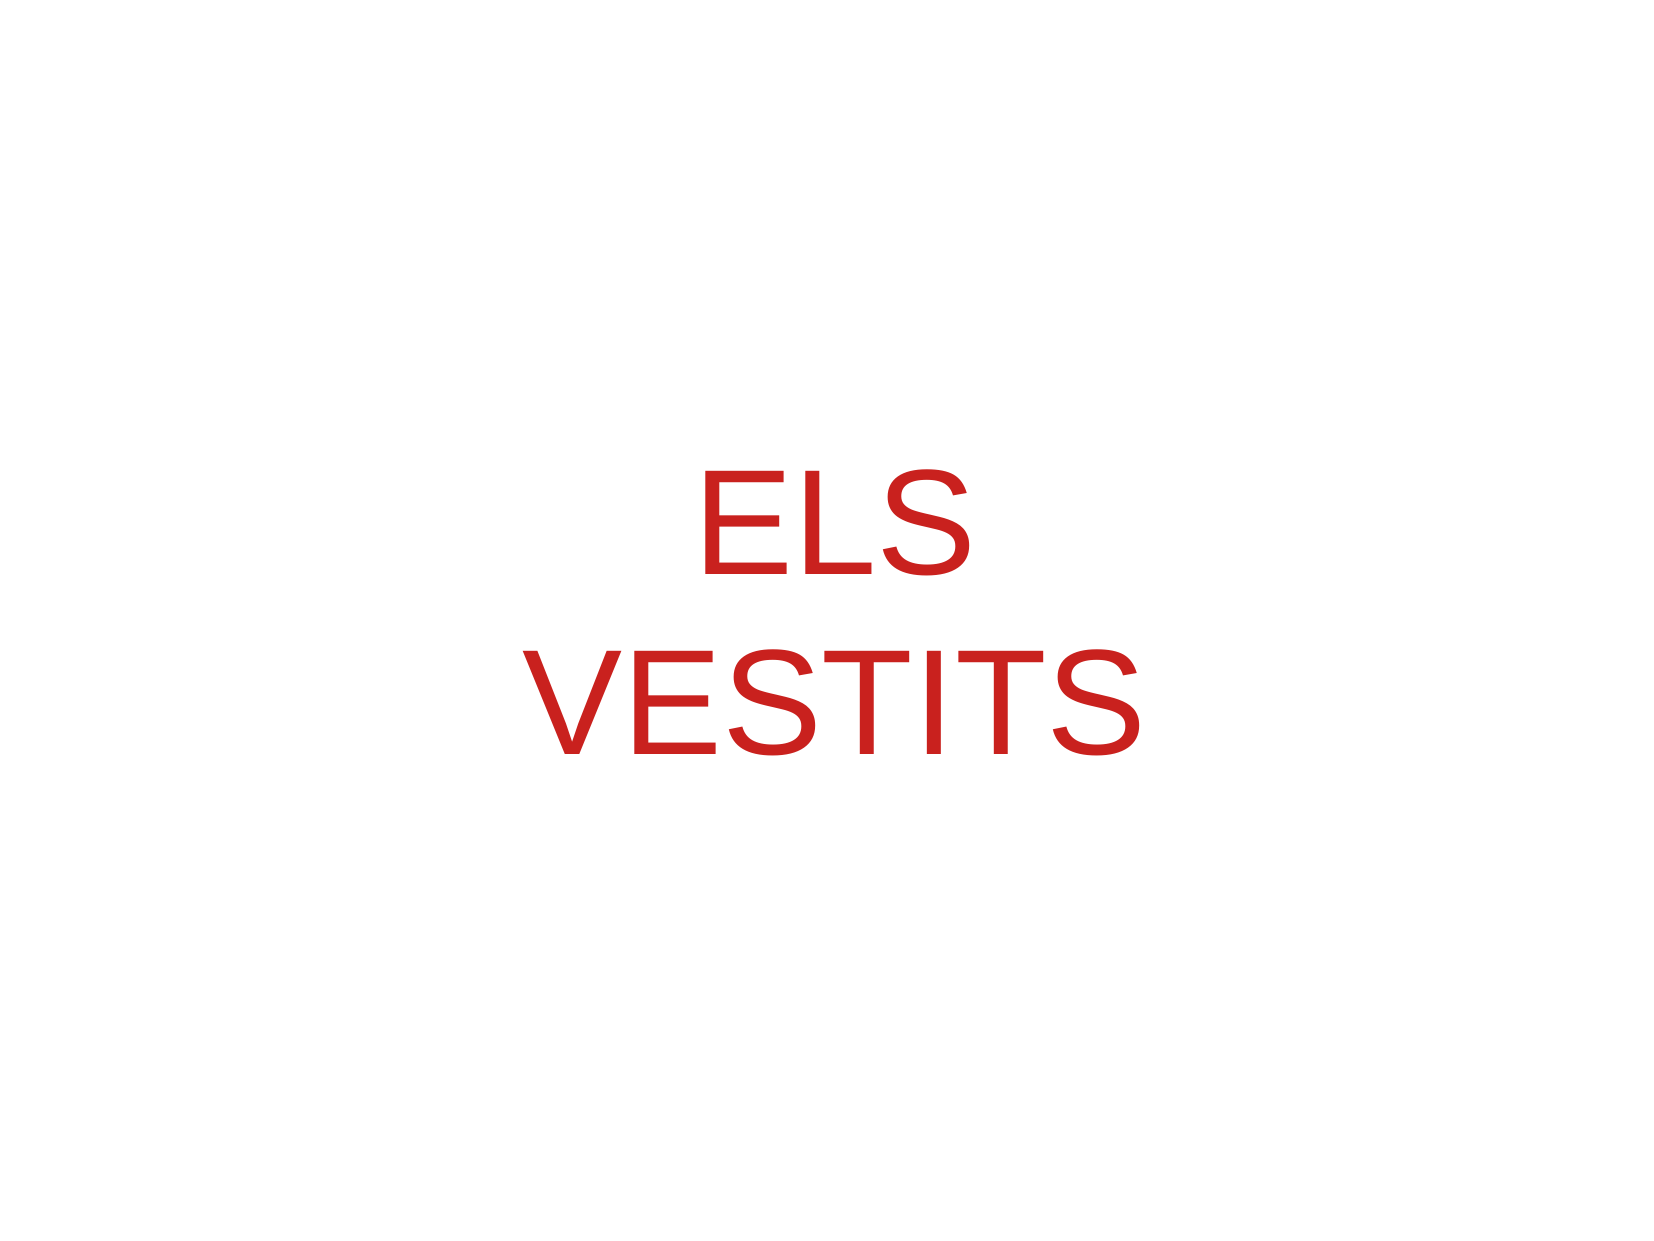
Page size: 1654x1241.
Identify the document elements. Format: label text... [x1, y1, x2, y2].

text_box ELS VESTITS [488, 401, 1181, 807]
